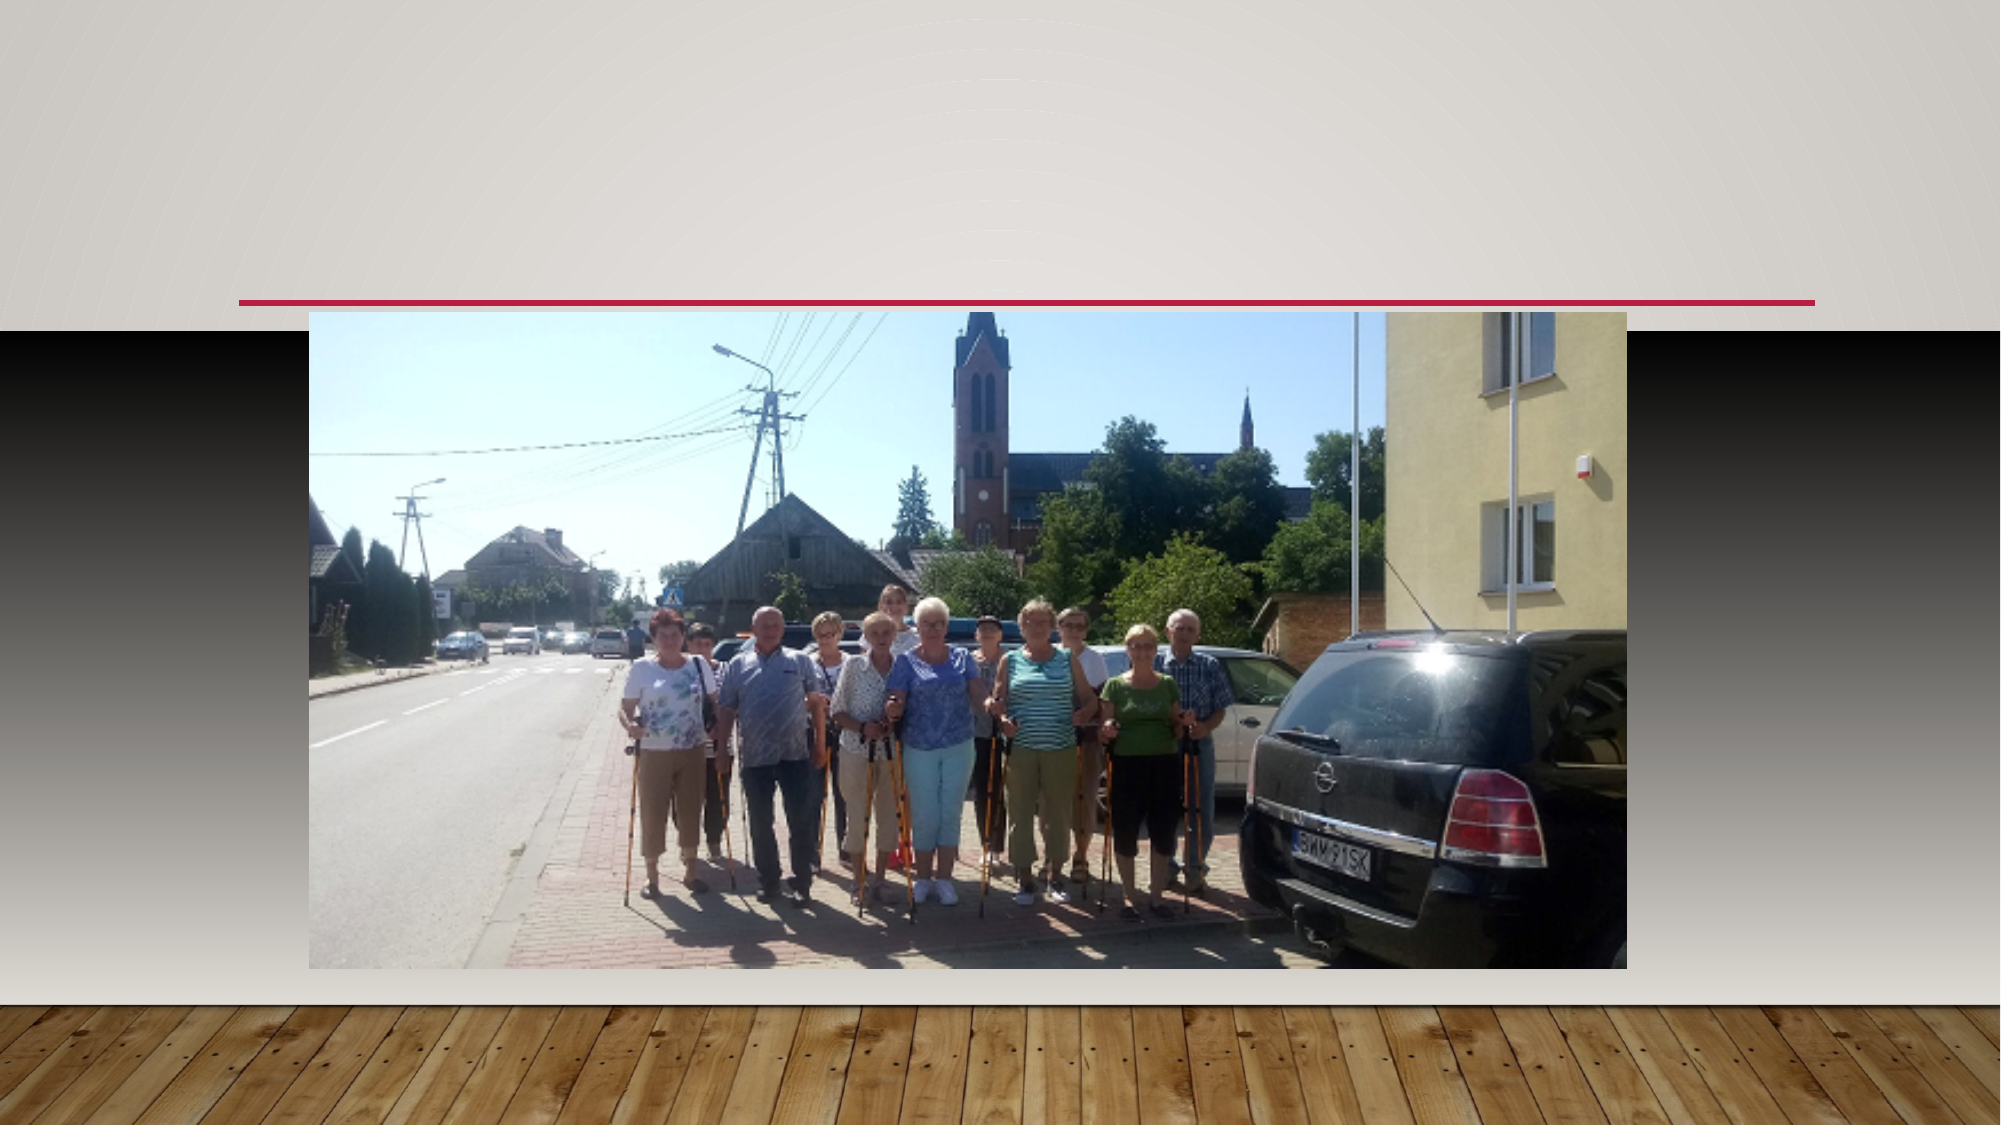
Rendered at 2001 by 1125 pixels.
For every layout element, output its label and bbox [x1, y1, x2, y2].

picture [309, 312, 1627, 969]
